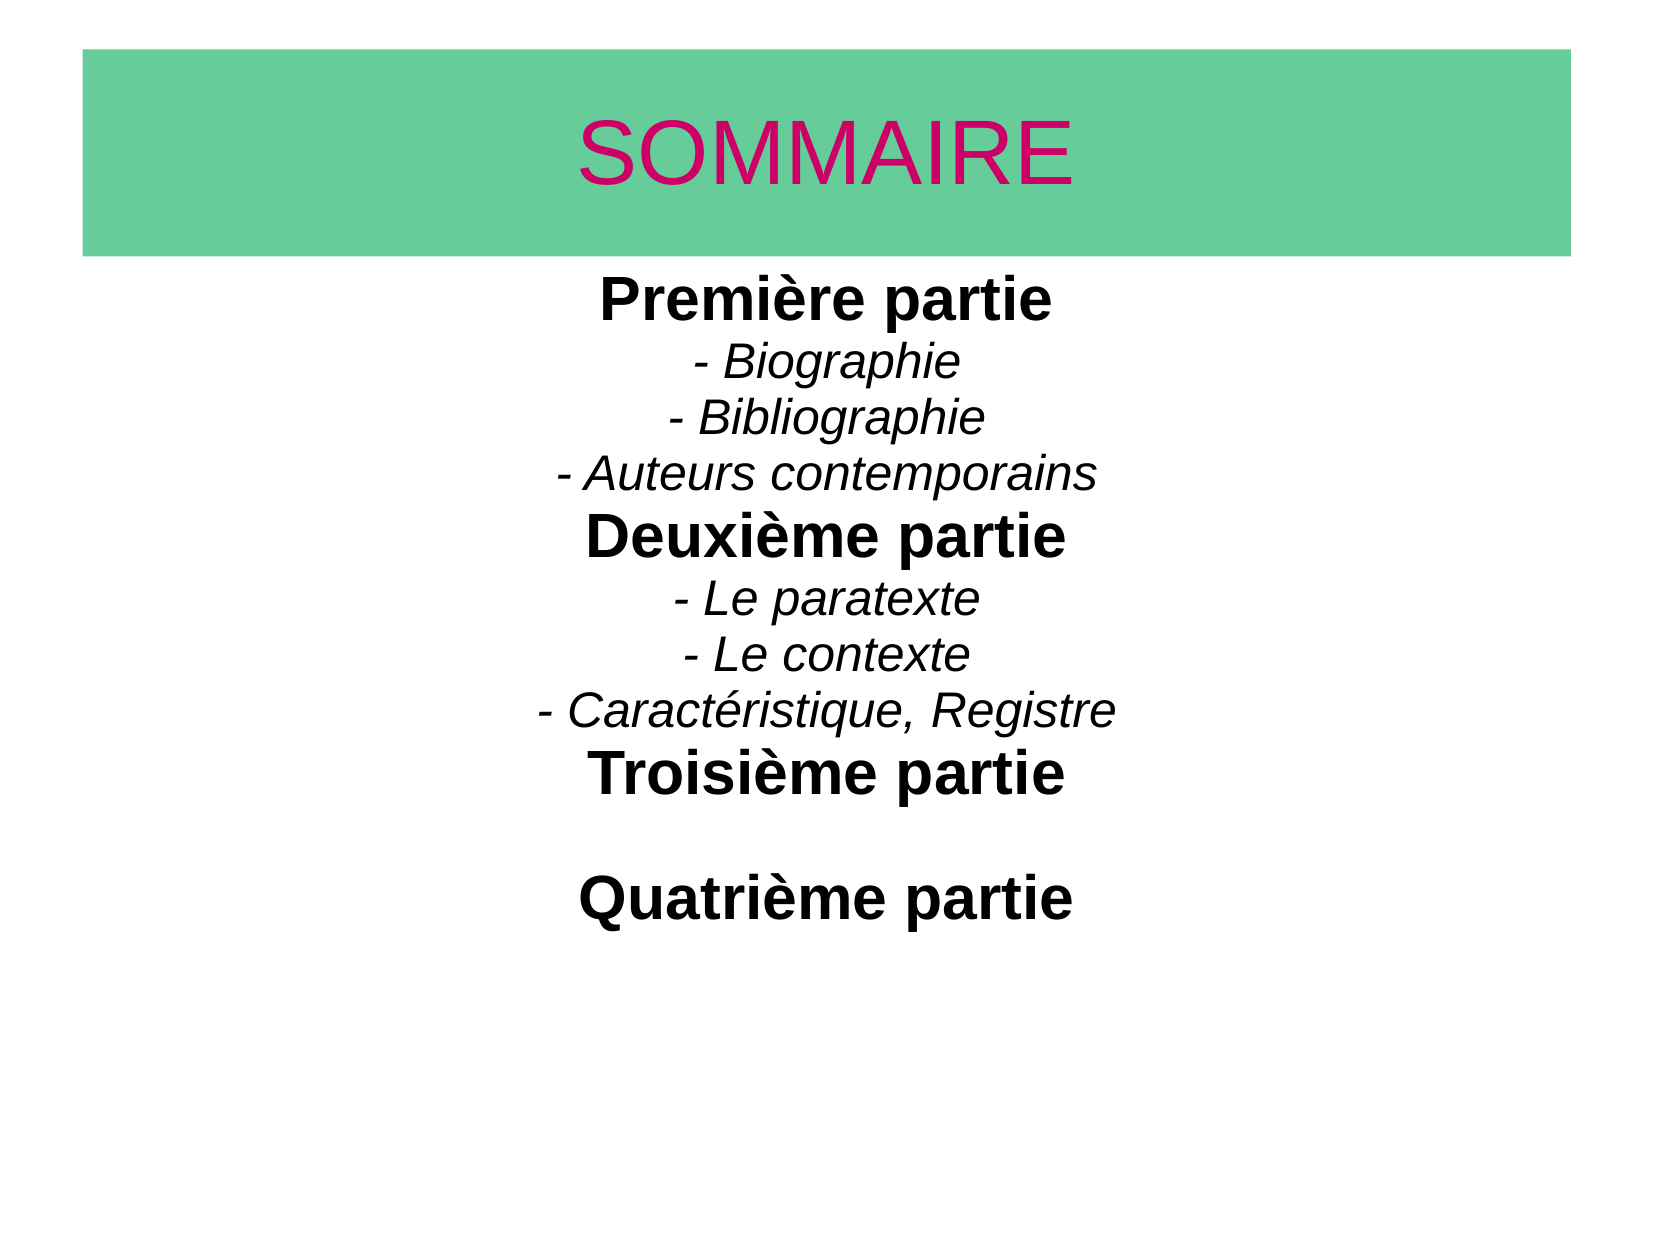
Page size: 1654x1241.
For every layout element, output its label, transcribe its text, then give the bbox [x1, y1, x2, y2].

title SOMMAIRE [82, 49, 1571, 256]
text_box Première partie - Biographie - Bibliographie - Auteurs contemporains Deuxième partie - Le paratexte - Le contexte - Caractéristique, Registre Troisième partie Quatrième partie [82, 256, 1571, 946]
